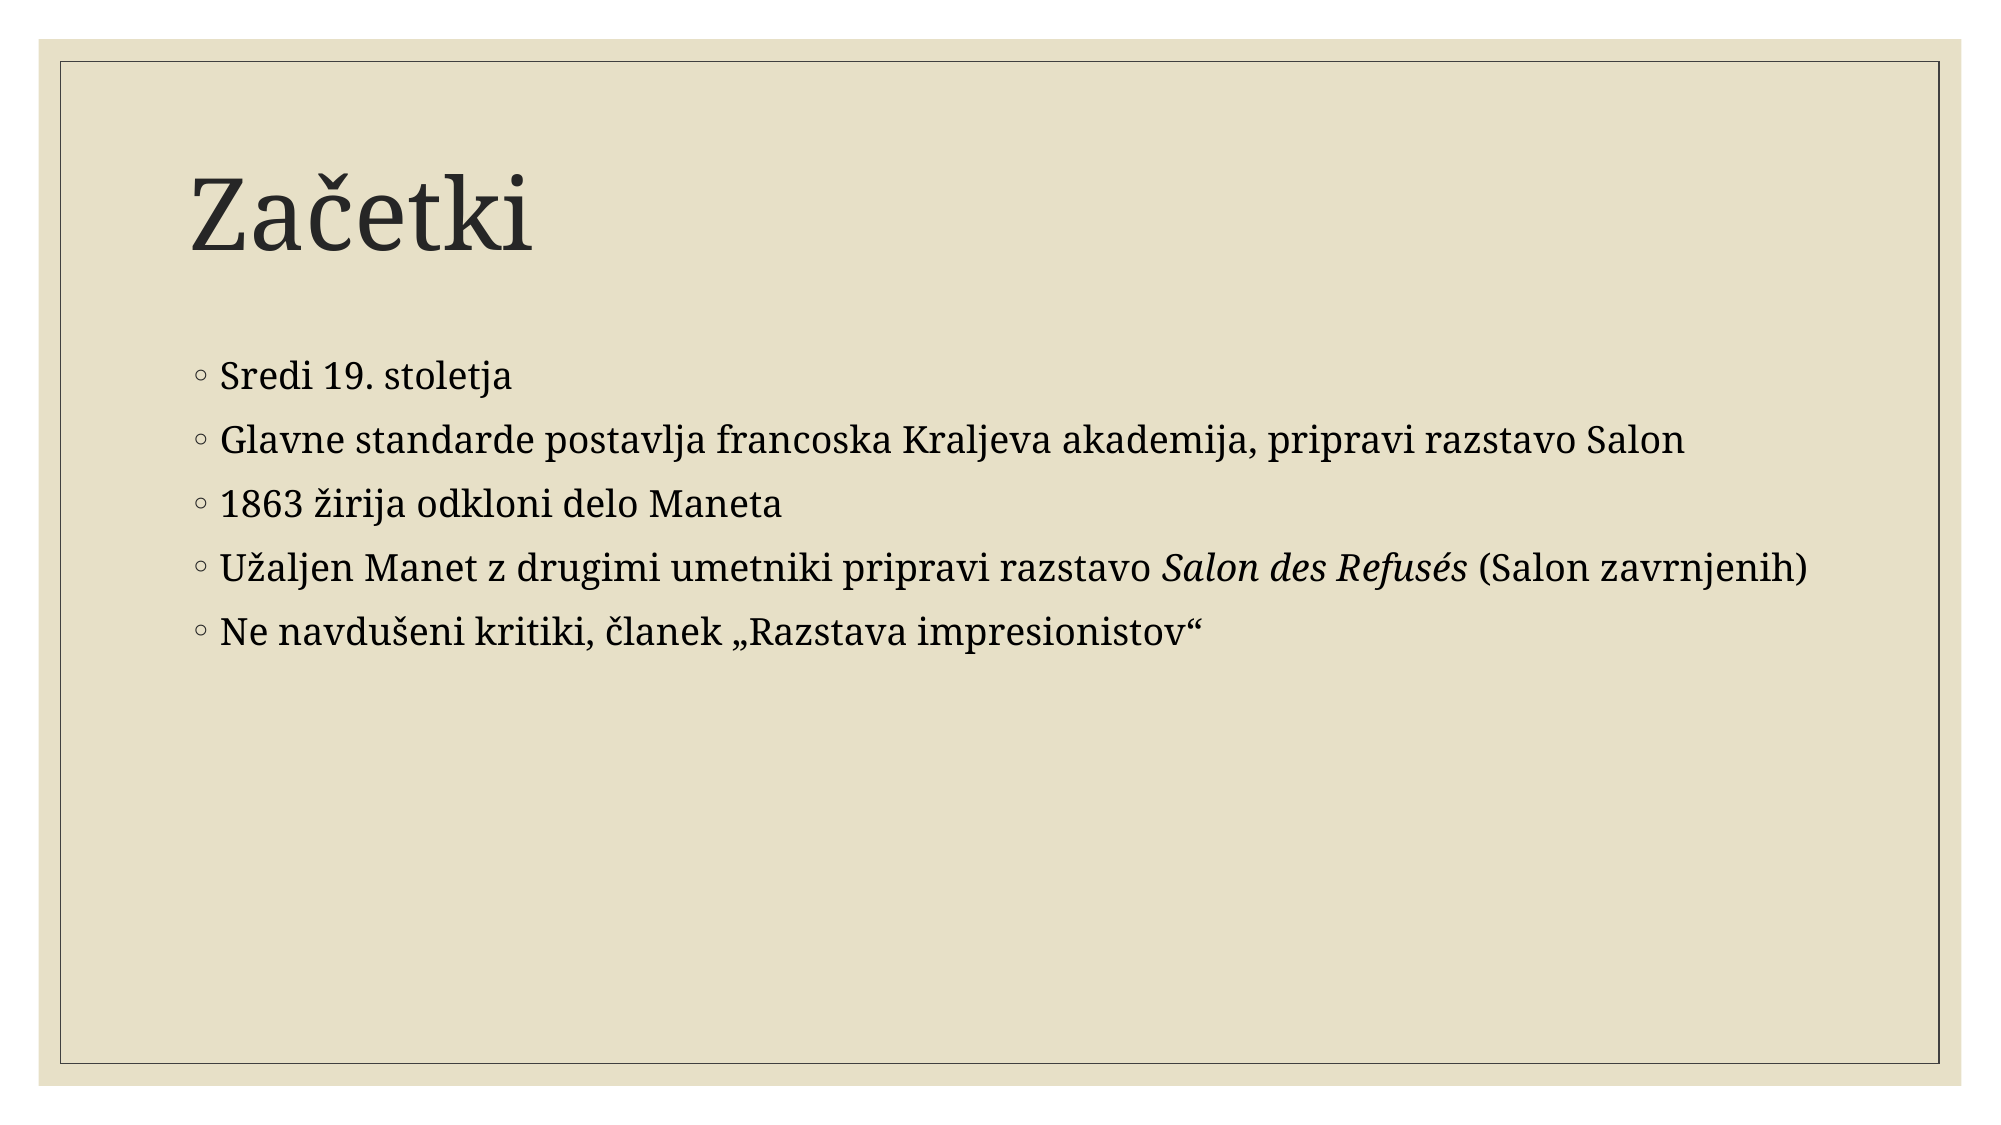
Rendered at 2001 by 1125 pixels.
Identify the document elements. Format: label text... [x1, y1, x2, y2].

title Začetki [174, 105, 1825, 331]
list Sredi 19. stoletja Glavne standarde postavlja francoska Kraljeva akademija, pripravi razstavo Salon 1863 žirija odkloni delo Maneta Užaljen Manet z drugimi umetniki pripravi razstavo Salon des Refusés (Salon zavrnjenih) Ne navdušeni kritiki, članek „Razstava impresionistov“ [174, 345, 1825, 991]
